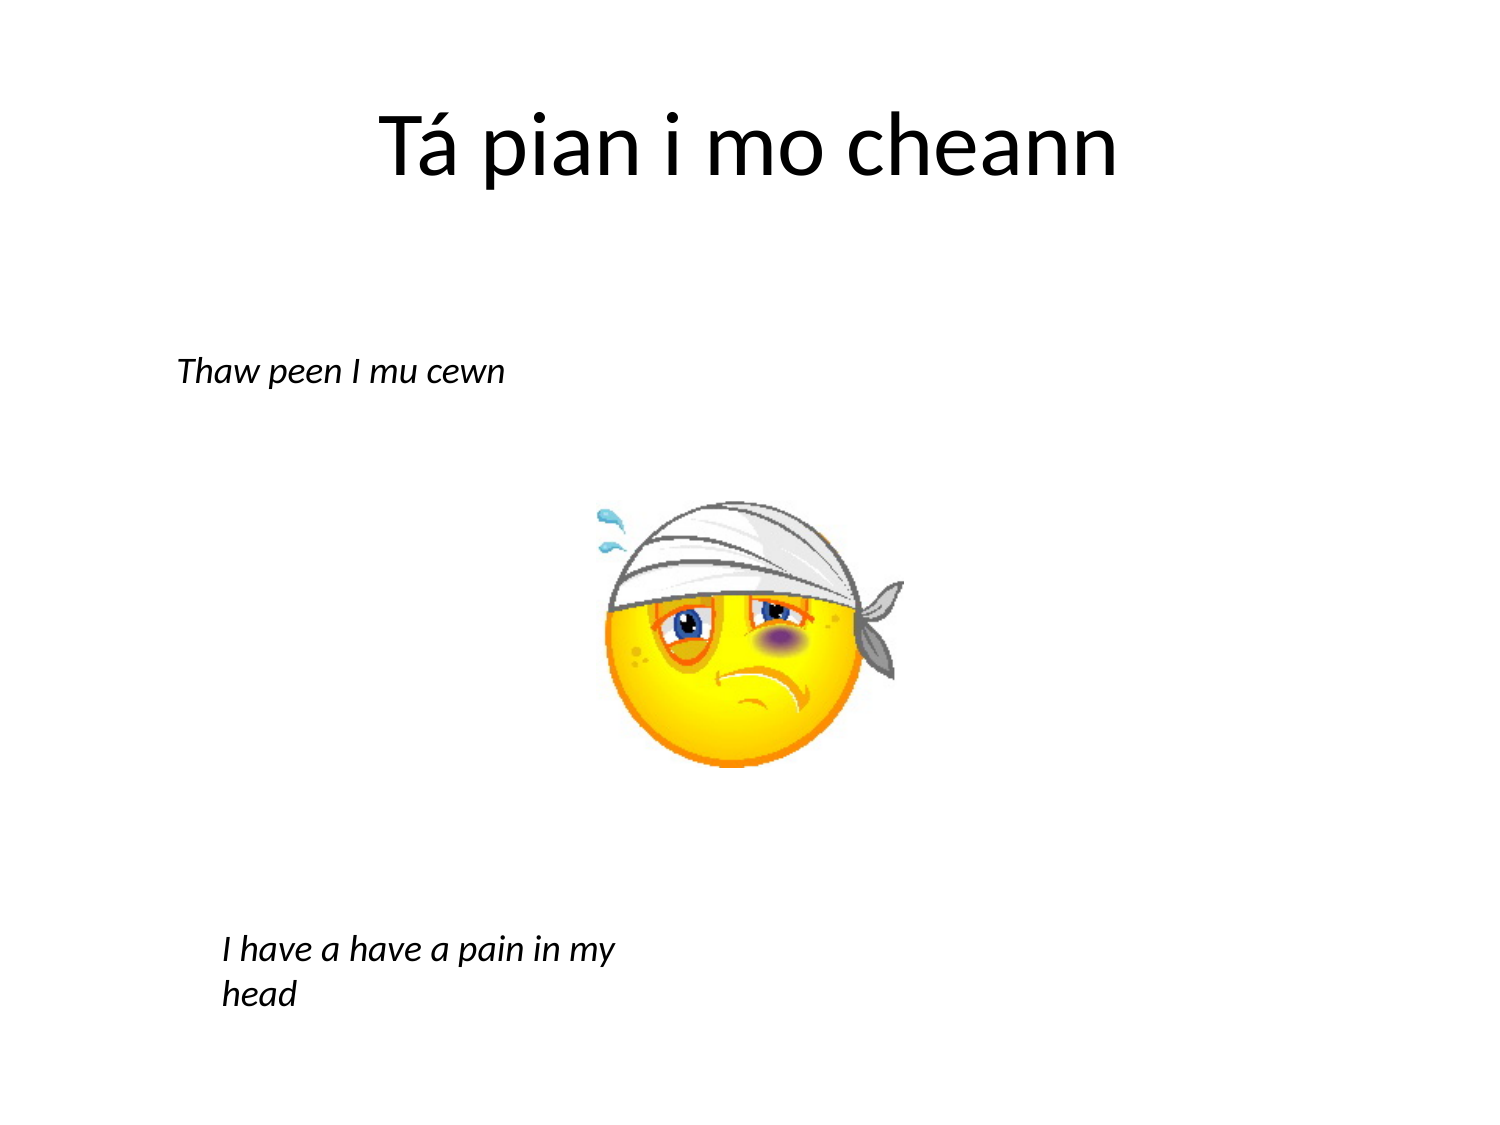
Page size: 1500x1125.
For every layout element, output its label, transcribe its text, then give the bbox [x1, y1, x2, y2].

text_box Thaw peen I mu cewn [161, 338, 658, 399]
text_box I have a have a pain in my head [206, 916, 715, 1023]
title Tá pian i mo cheann [75, 45, 1426, 233]
picture [596, 500, 904, 768]
